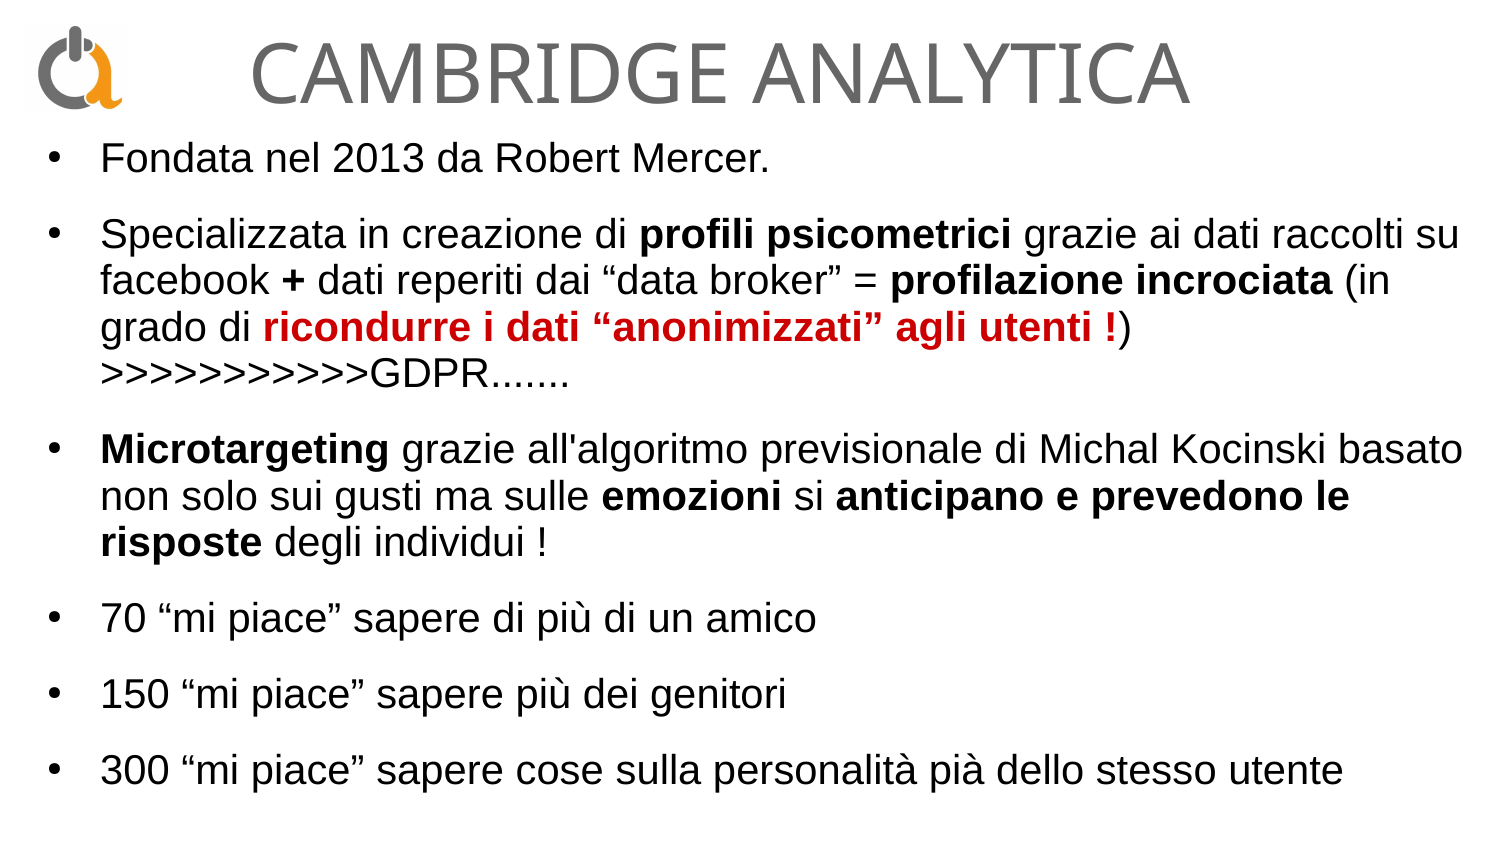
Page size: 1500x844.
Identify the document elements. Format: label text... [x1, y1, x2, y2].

picture [23, 23, 129, 116]
title CAMBRIDGE ANALYTICA [248, 23, 1359, 53]
list Fondata nel 2013 da Robert Mercer. Specializzata in creazione di profili psicometrici grazie ai dati raccolti su facebook + dati reperiti dai “data broker” = profilazione incrociata (in grado di ricondurre i dati “anonimizzati” agli utenti !) >>>>>>>>>>>GDPR....... Microtargeting grazie all'algoritmo previsionale di Michal Kocinski basato non solo sui gusti ma sulle emozioni si anticipano e prevedono le risposte degli individui ! 70 “mi piace” sapere di più di un amico 150 “mi piace” sapere più dei genitori 300 “mi piace” sapere cose sulla personalità pià dello stesso utente [29, 53, 1477, 803]
